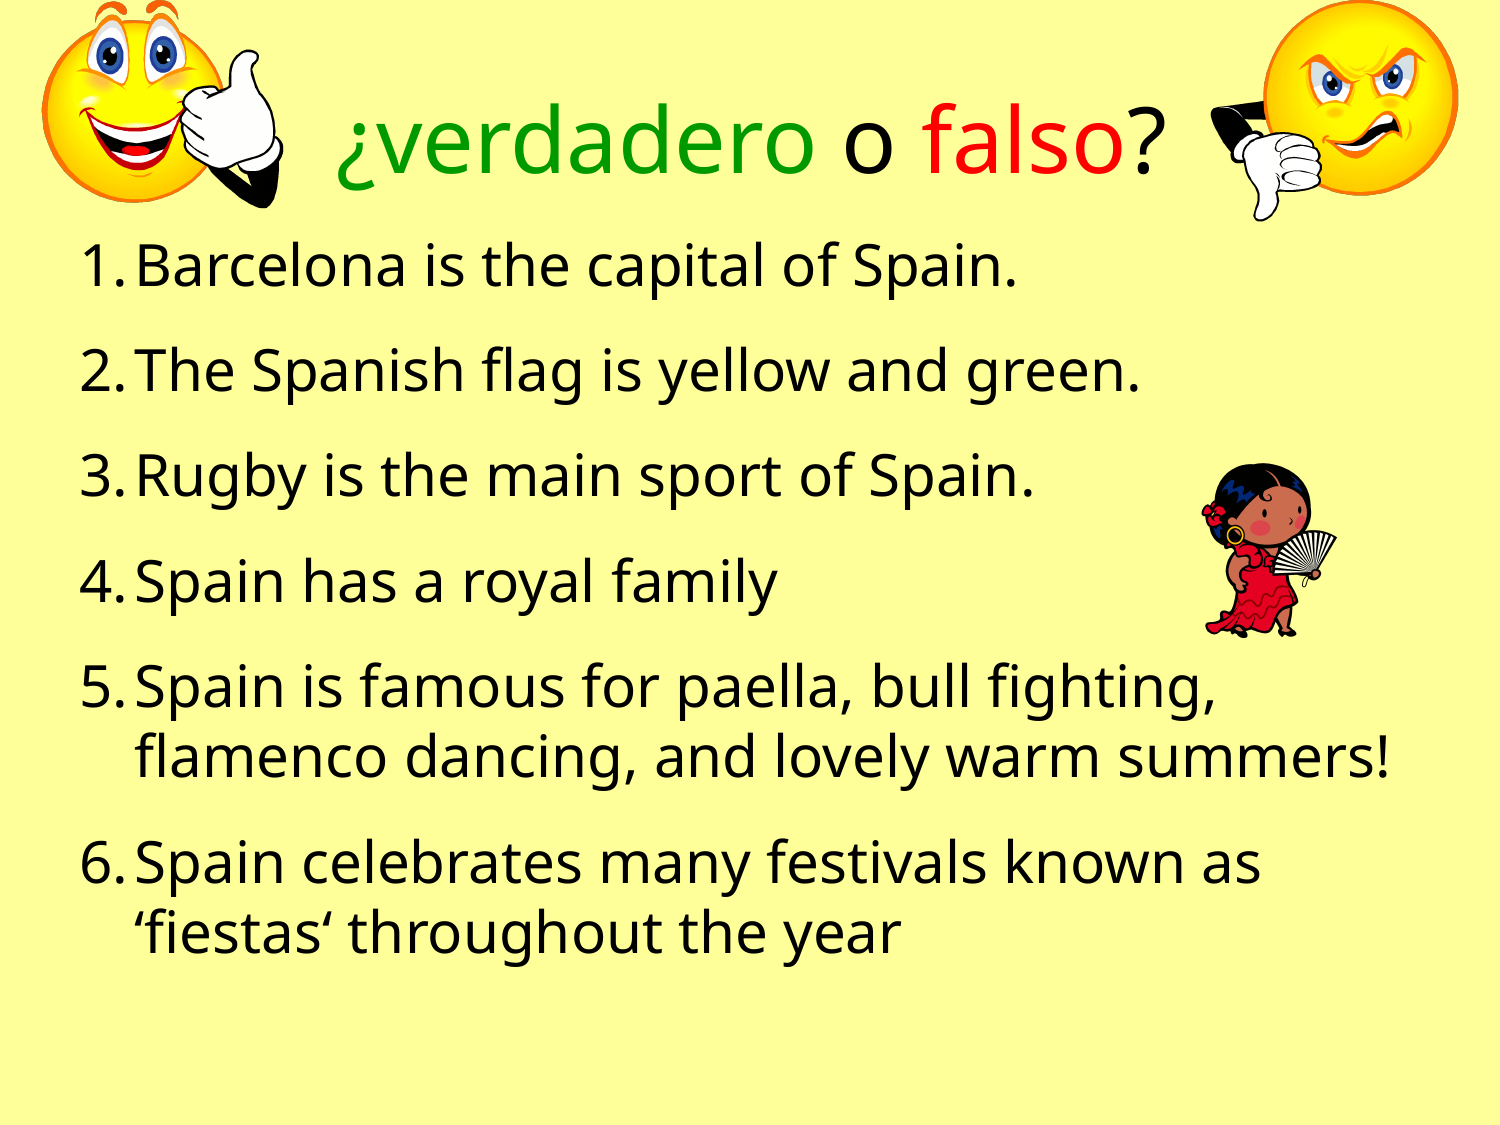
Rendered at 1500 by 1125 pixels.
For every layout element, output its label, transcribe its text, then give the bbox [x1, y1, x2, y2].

text_box Barcelona is the capital of Spain. The Spanish flag is yellow and green. Rugby is the main sport of Spain. Spain has a royal family Spain is famous for paella, bull fighting, flamenco dancing, and lovely warm summers! Spain celebrates many festivals known as ‘fiestas‘ throughout the year [64, 219, 1471, 978]
picture [1210, 0, 1459, 223]
picture [41, 0, 284, 209]
picture [1198, 456, 1337, 639]
text_box ¿verdadero o falso? [76, 42, 1210, 219]
